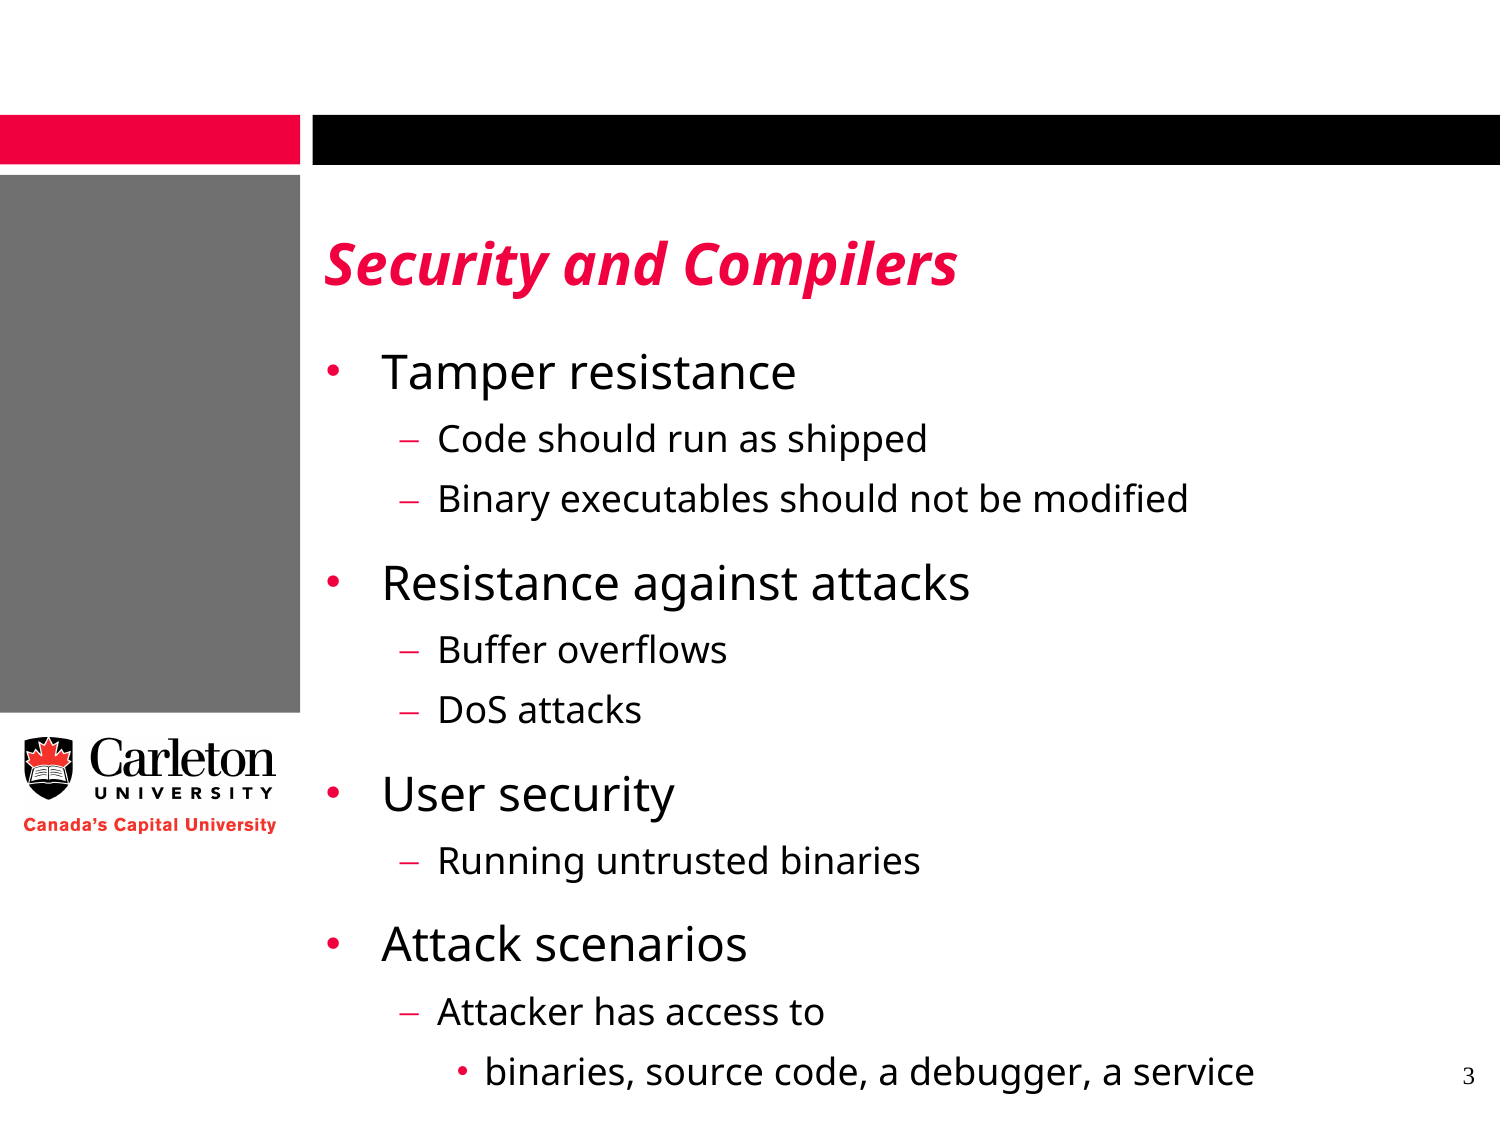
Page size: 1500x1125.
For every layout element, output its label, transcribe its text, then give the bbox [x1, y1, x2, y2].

list Tamper resistance Code should run as shipped Binary executables should not be modified Resistance against attacks Buffer overflows DoS attacks User security Running untrusted binaries Attack scenarios Attacker has access to binaries, source code, a debugger, a service [324, 324, 1450, 1068]
picture [24, 737, 276, 834]
title Security and Compilers [324, 187, 1450, 324]
